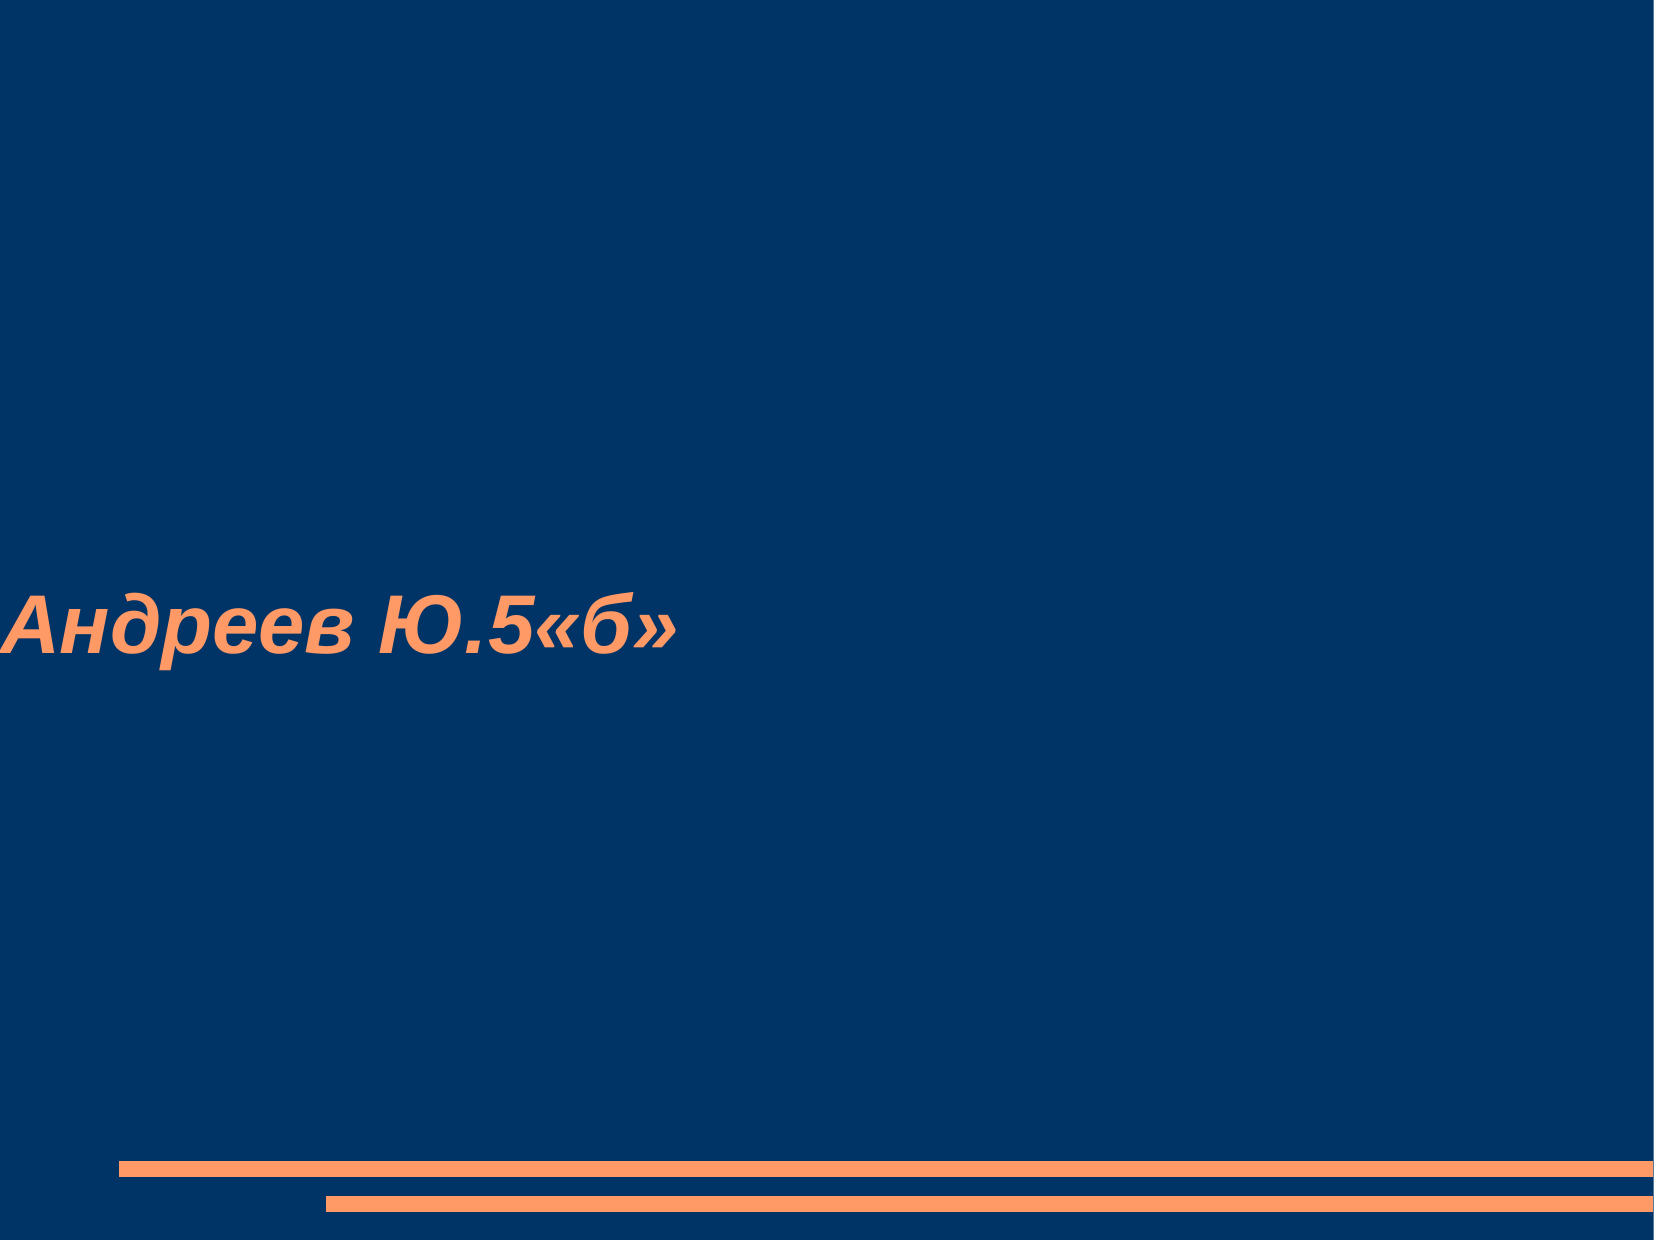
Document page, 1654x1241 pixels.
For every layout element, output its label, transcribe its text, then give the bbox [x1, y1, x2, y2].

title Андреев Ю.5«б» [0, 0, 1654, 1241]
